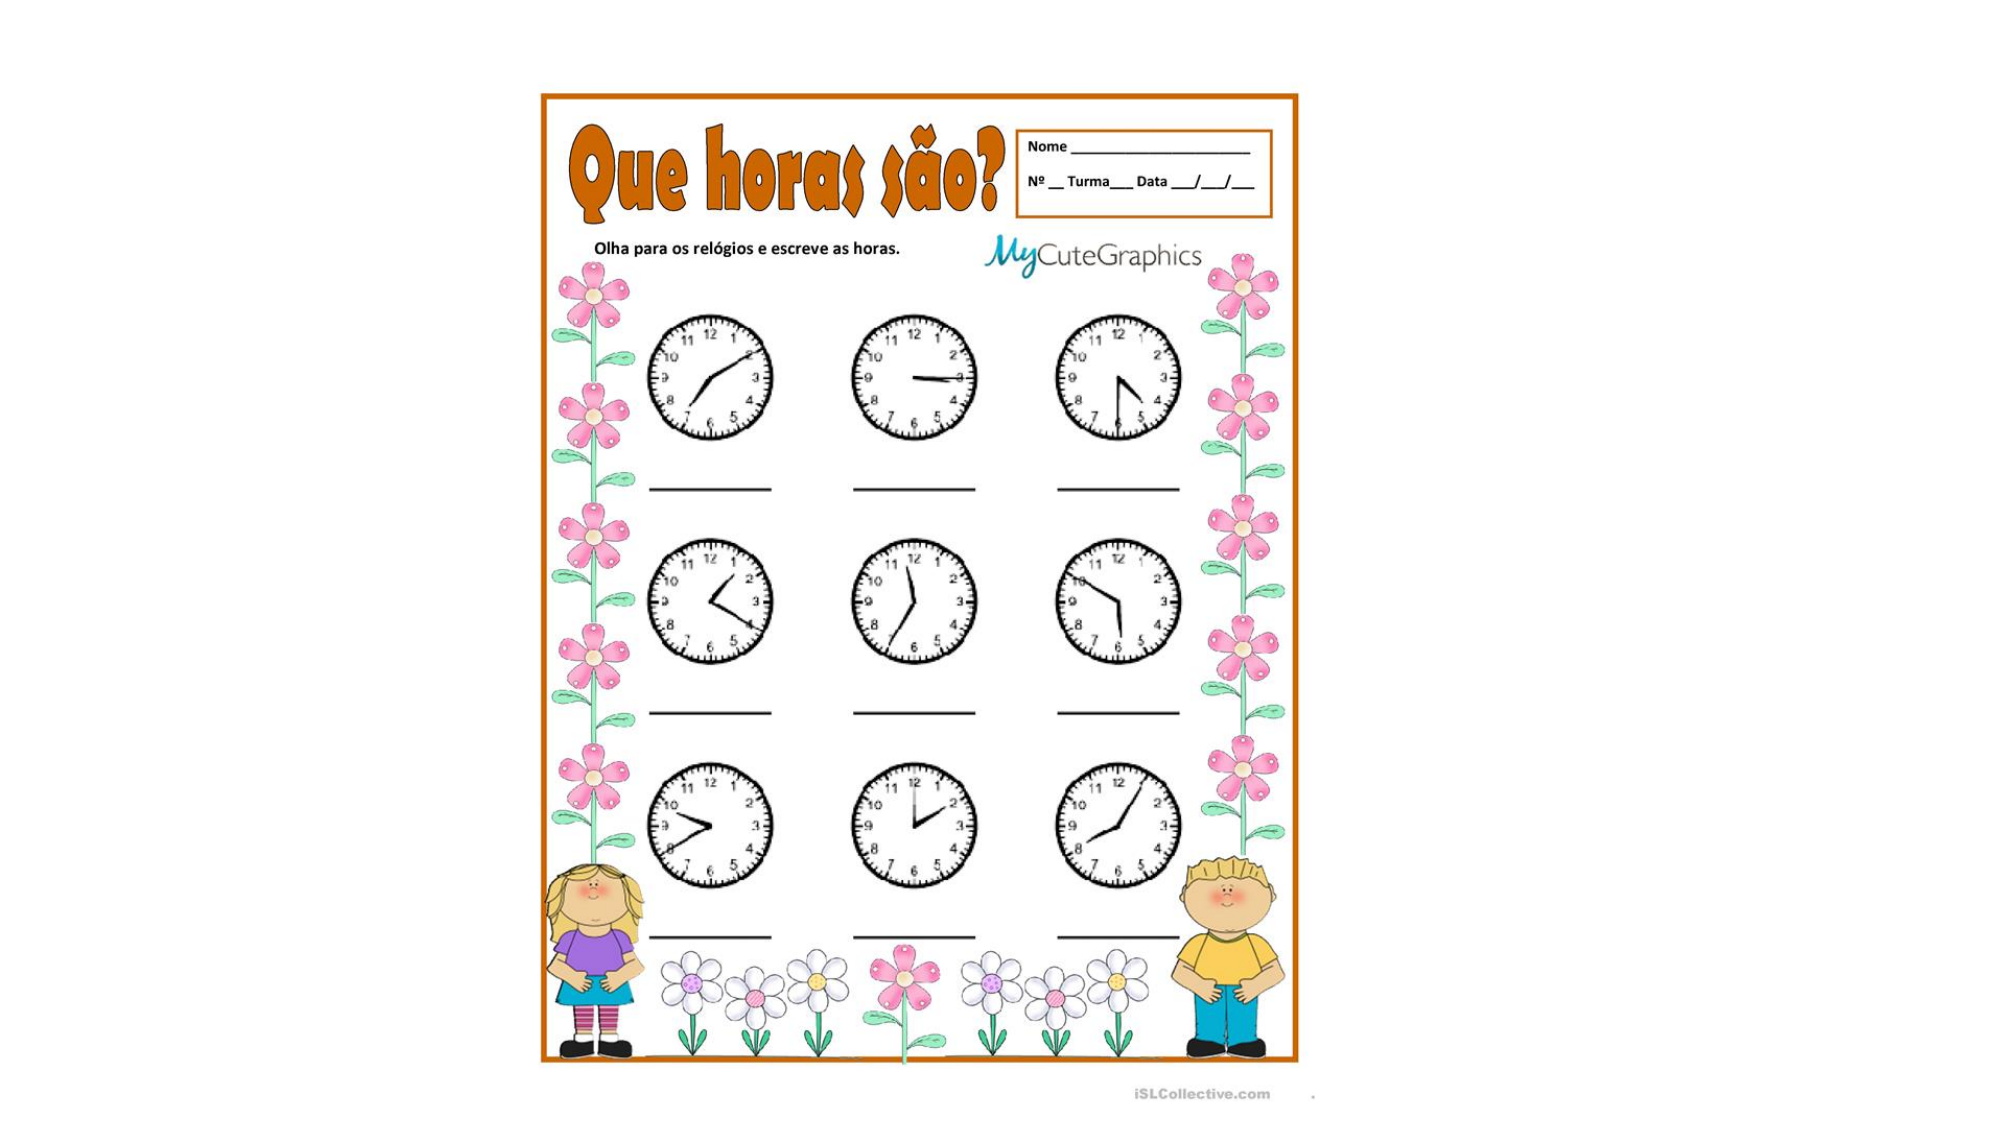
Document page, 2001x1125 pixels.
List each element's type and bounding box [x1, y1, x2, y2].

picture [522, 16, 1319, 1125]
